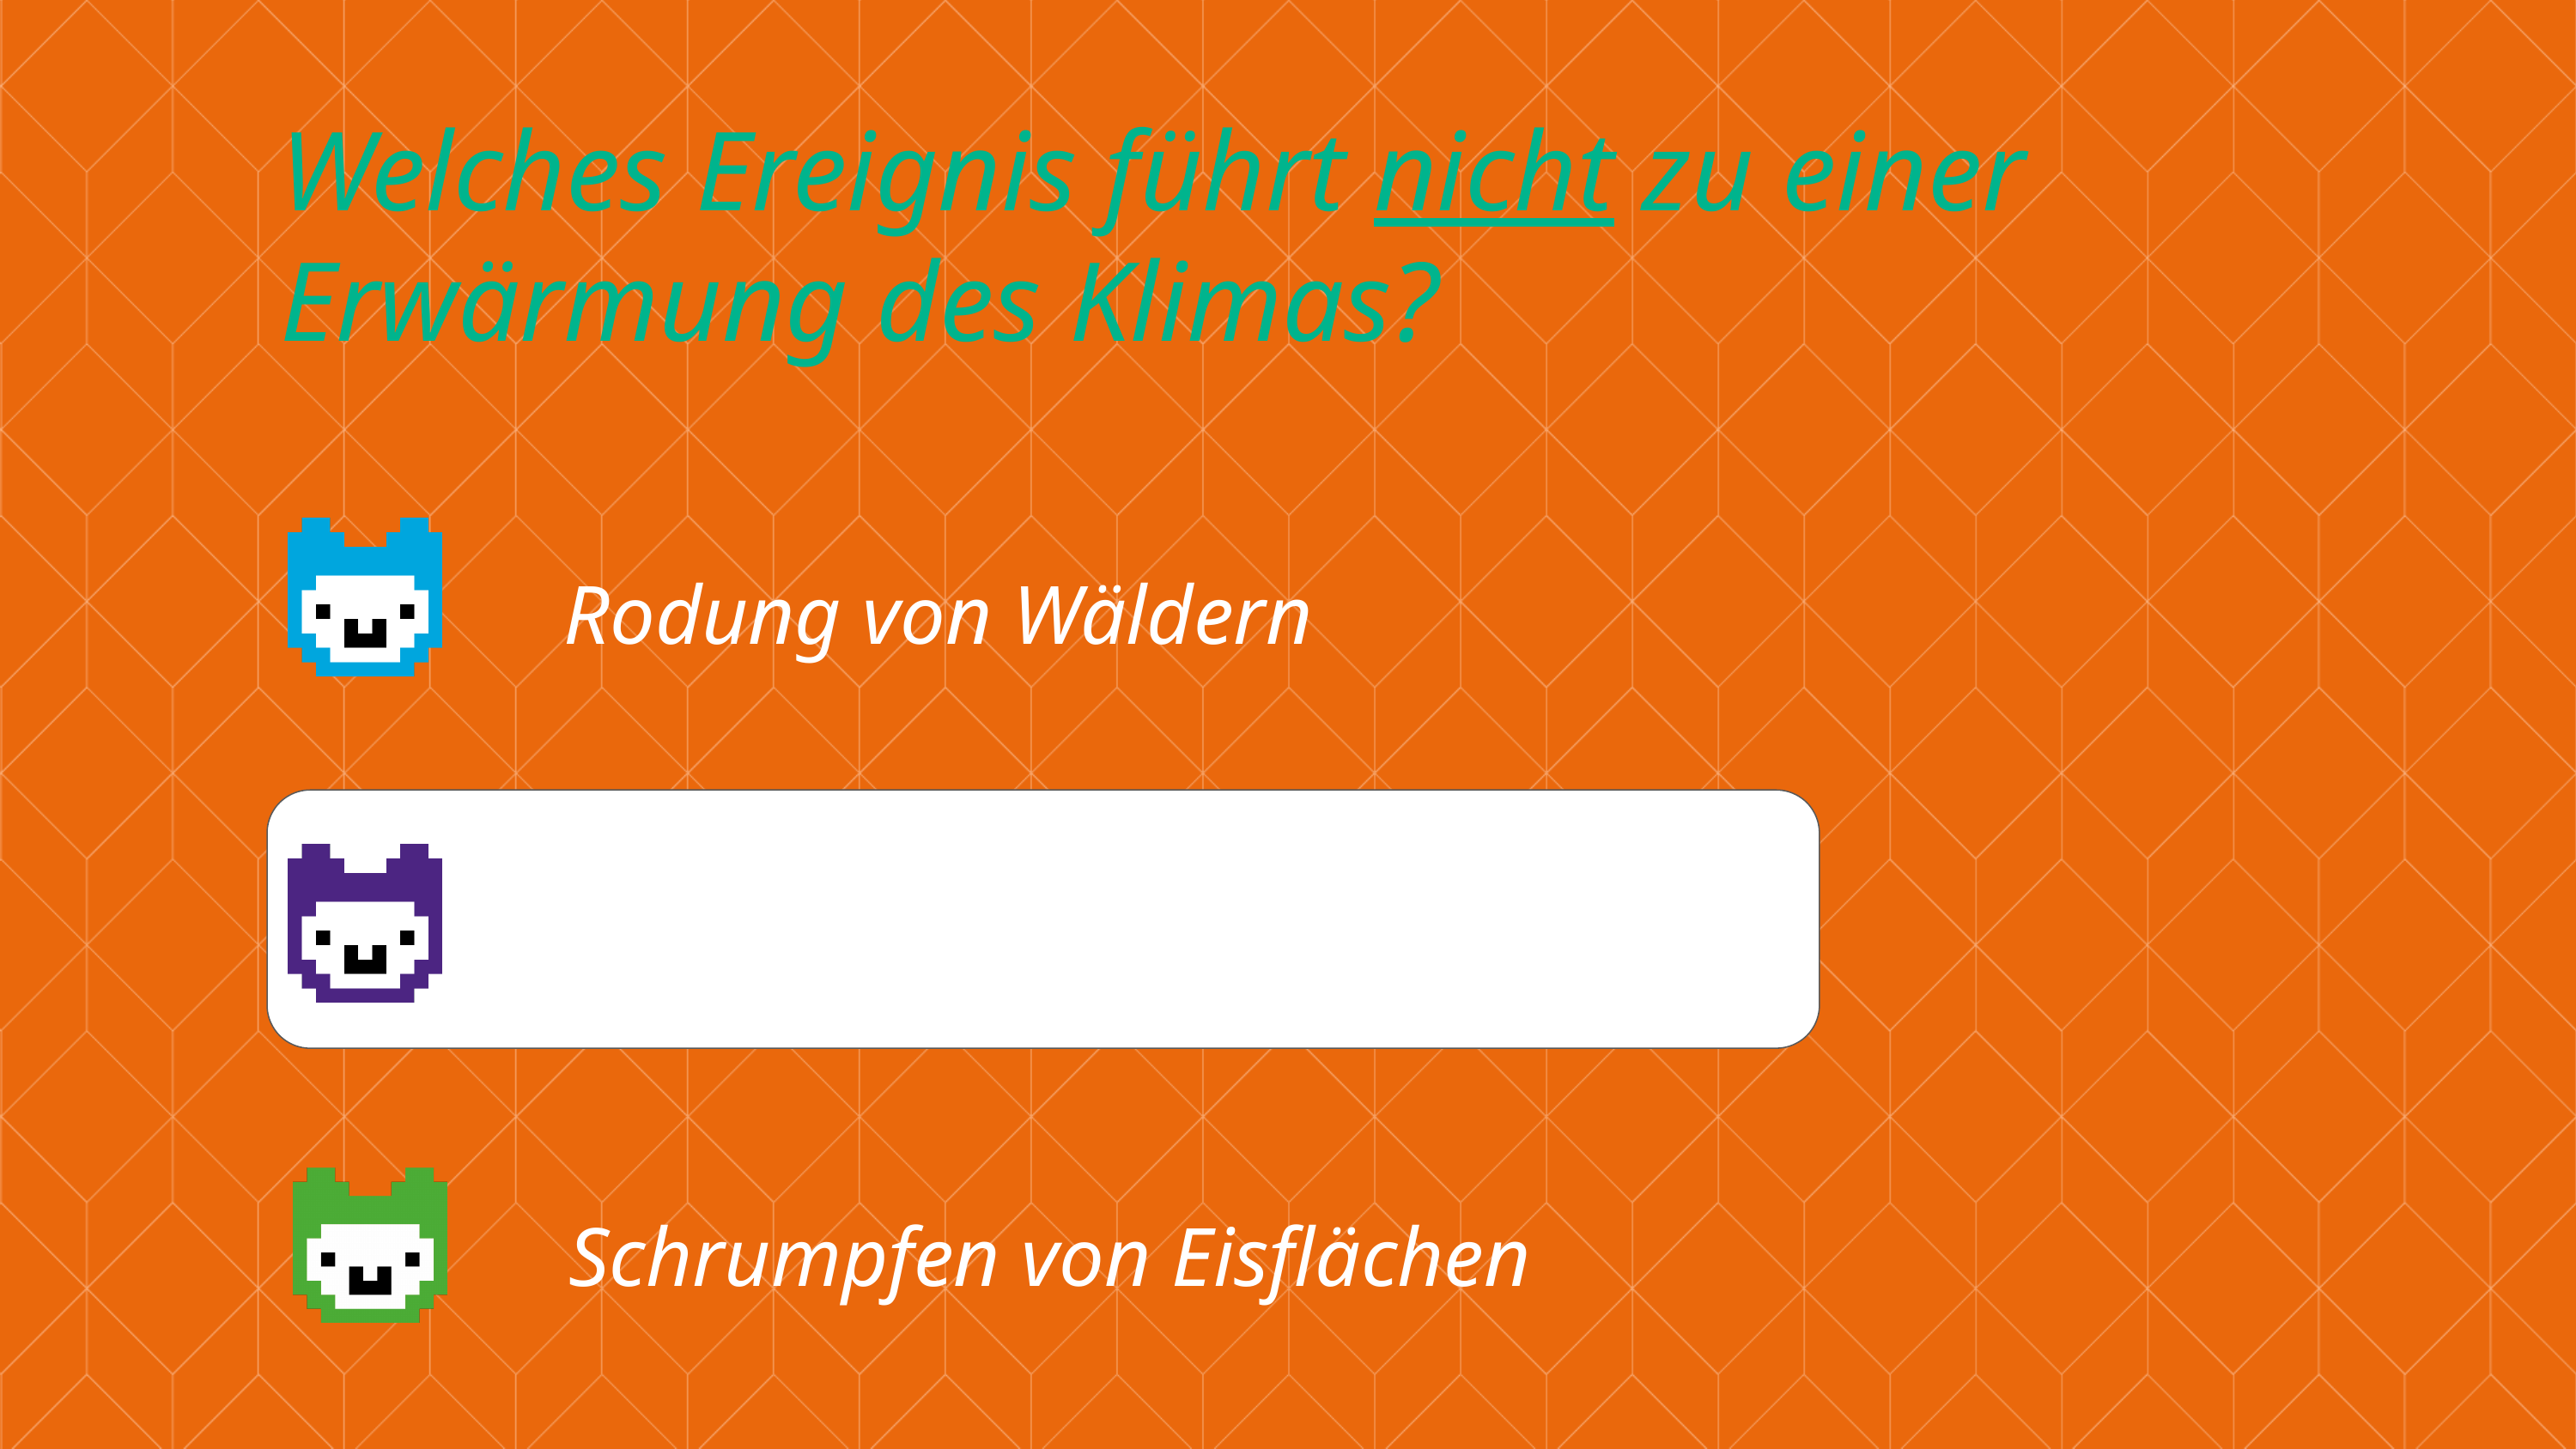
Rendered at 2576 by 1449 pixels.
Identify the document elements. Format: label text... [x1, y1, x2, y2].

text_box Welches Ereignis führt nicht zu einer Erwärmung des Klimas? [267, 45, 2309, 285]
text_box [267, 790, 1820, 1049]
text_box Große Vulkanausbrüche [550, 744, 2309, 1000]
text_box Rodung von Wäldern [550, 417, 2427, 806]
picture [0, 0, 2576, 1449]
text_box Schrumpfen von Eisflächen [556, 1060, 2215, 1316]
